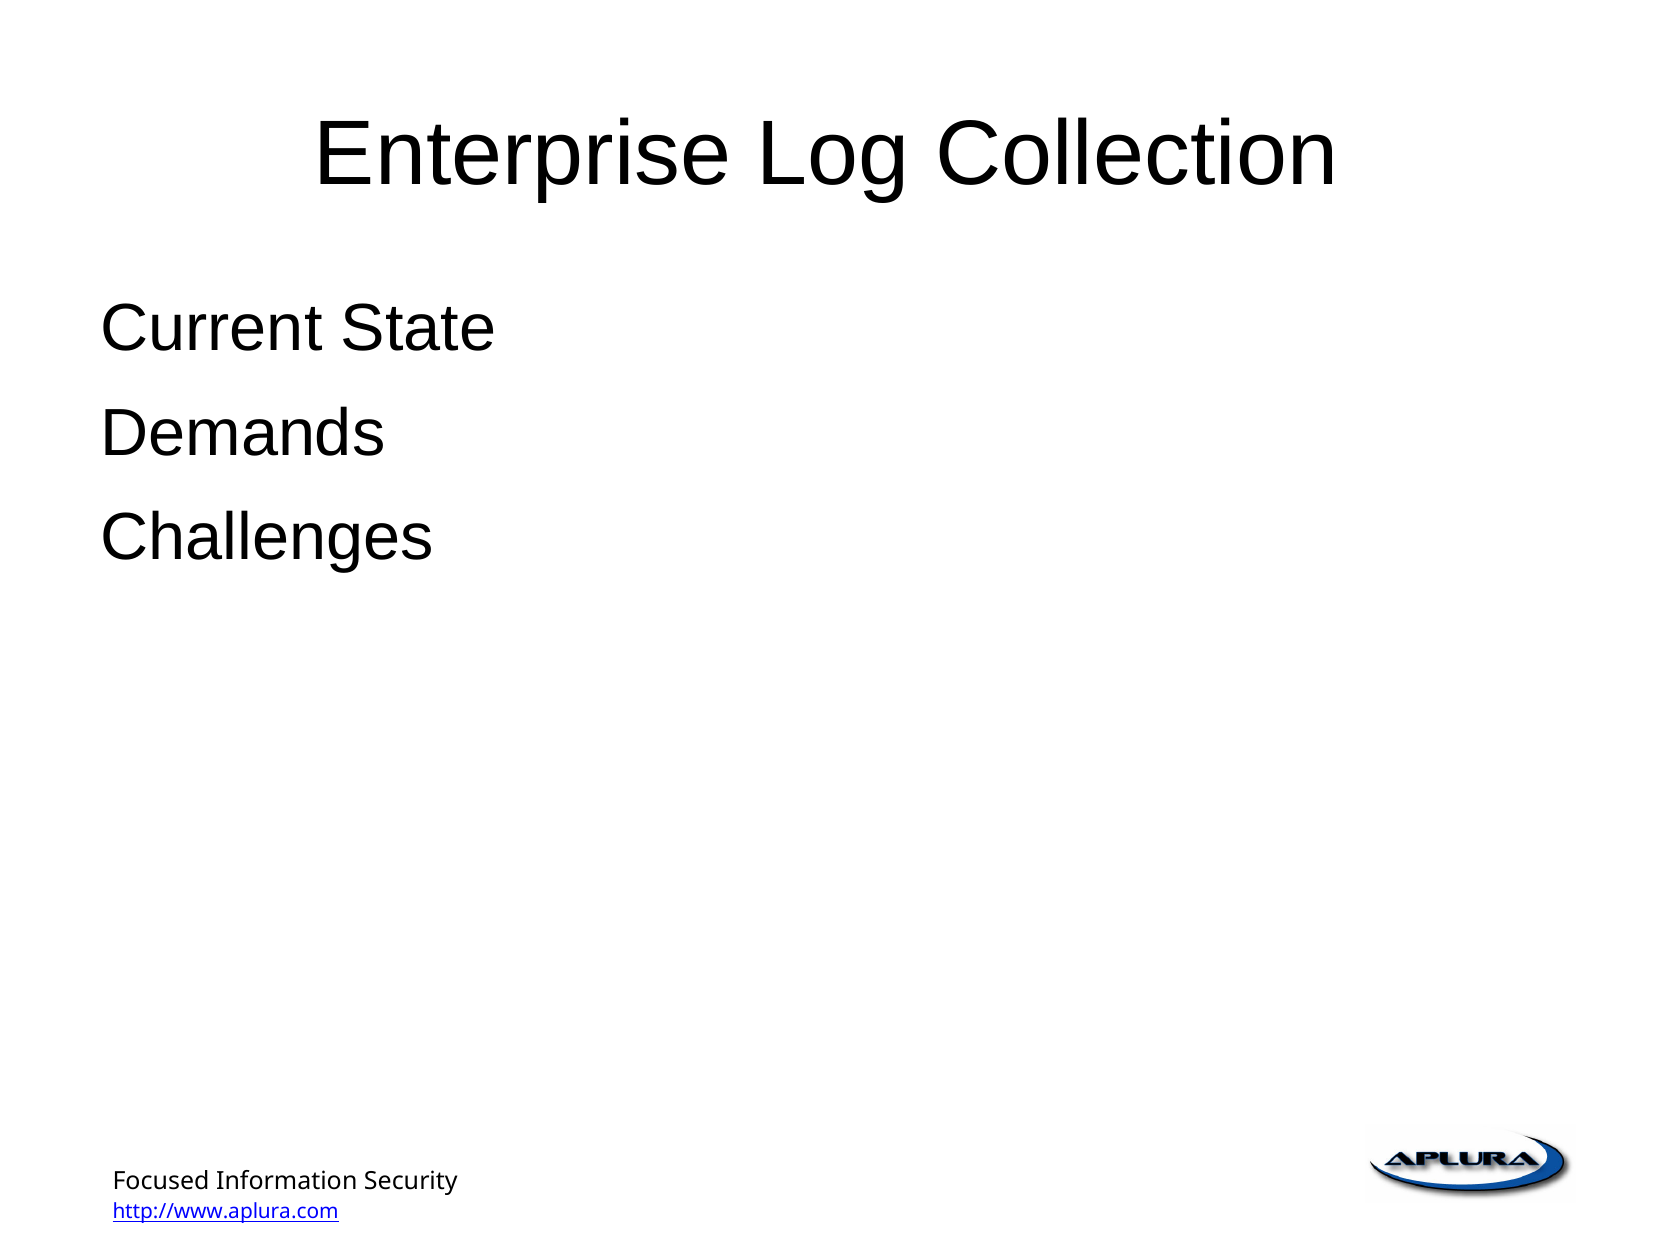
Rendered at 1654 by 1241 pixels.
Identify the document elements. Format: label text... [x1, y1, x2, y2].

picture [1365, 1124, 1576, 1203]
list Current State Demands Challenges [82, 290, 1571, 1109]
title Enterprise Log Collection [82, 56, 1571, 250]
